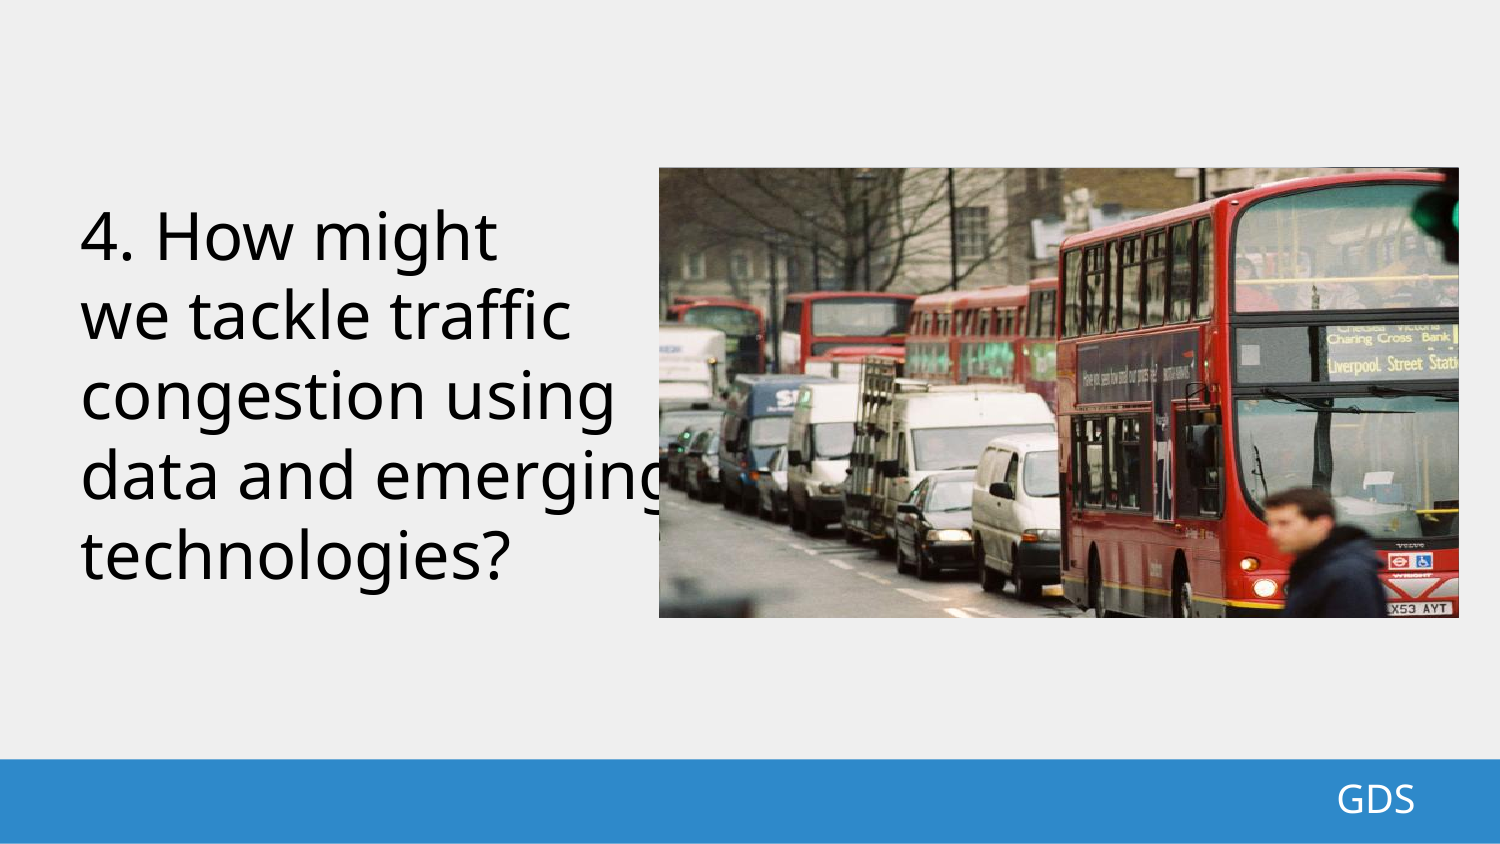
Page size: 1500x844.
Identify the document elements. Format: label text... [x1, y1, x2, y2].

text_box 4. How might we tackle traffic congestion using data and emerging technologies? [77, 95, 694, 691]
picture [659, 167, 1459, 618]
